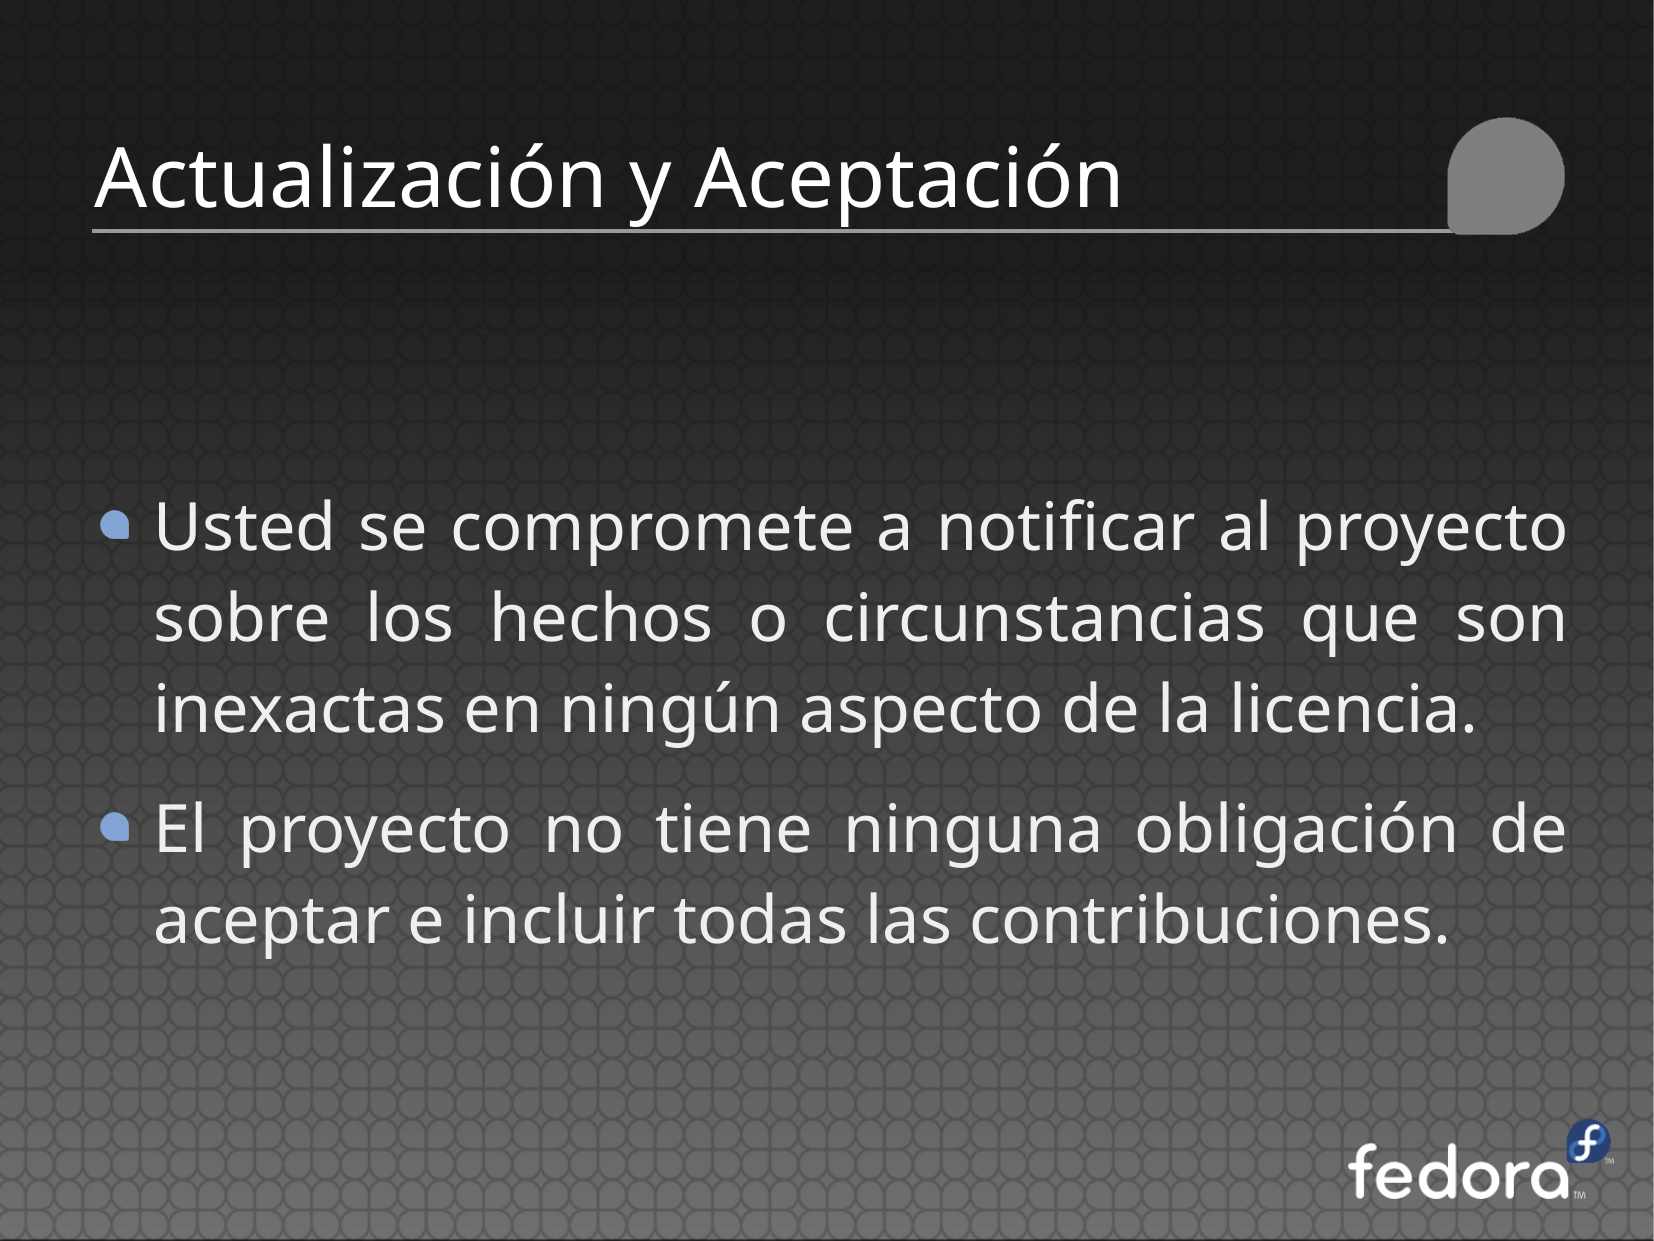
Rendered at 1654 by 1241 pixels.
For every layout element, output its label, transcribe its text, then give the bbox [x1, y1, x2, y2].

list Usted se compromete a notificar al proyecto sobre los hechos o circunstancias que son inexactas en ningún aspecto de la licencia. El proyecto no tiene ninguna obligación de aceptar e incluir todas las contribuciones. [82, 479, 1571, 898]
picture [0, 0, 1654, 1241]
title Actualización y Aceptación [94, 100, 1426, 251]
